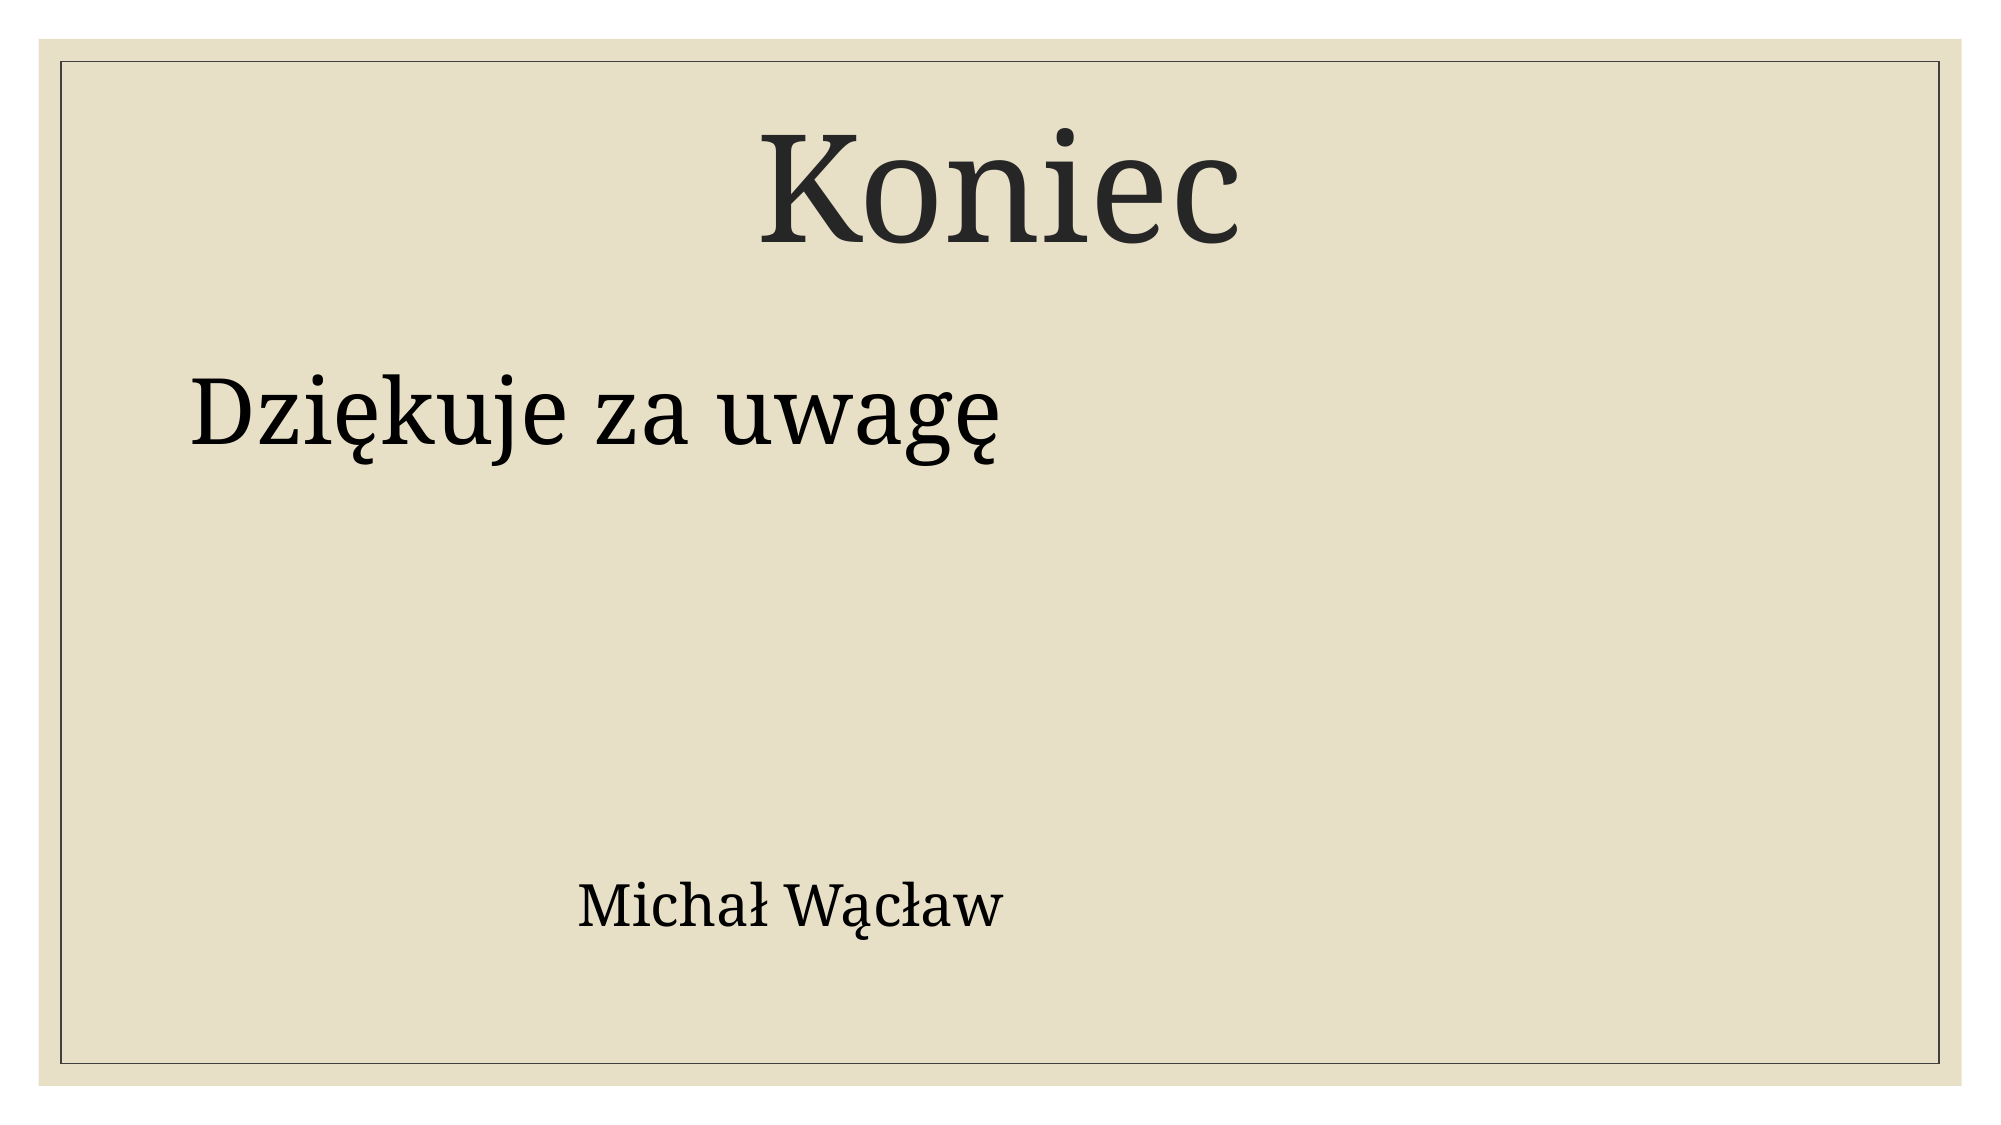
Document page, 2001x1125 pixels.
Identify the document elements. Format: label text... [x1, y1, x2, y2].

title Koniec [174, 105, 1825, 331]
list Dziękuje za uwagę Michał Wącław [174, 345, 1825, 990]
